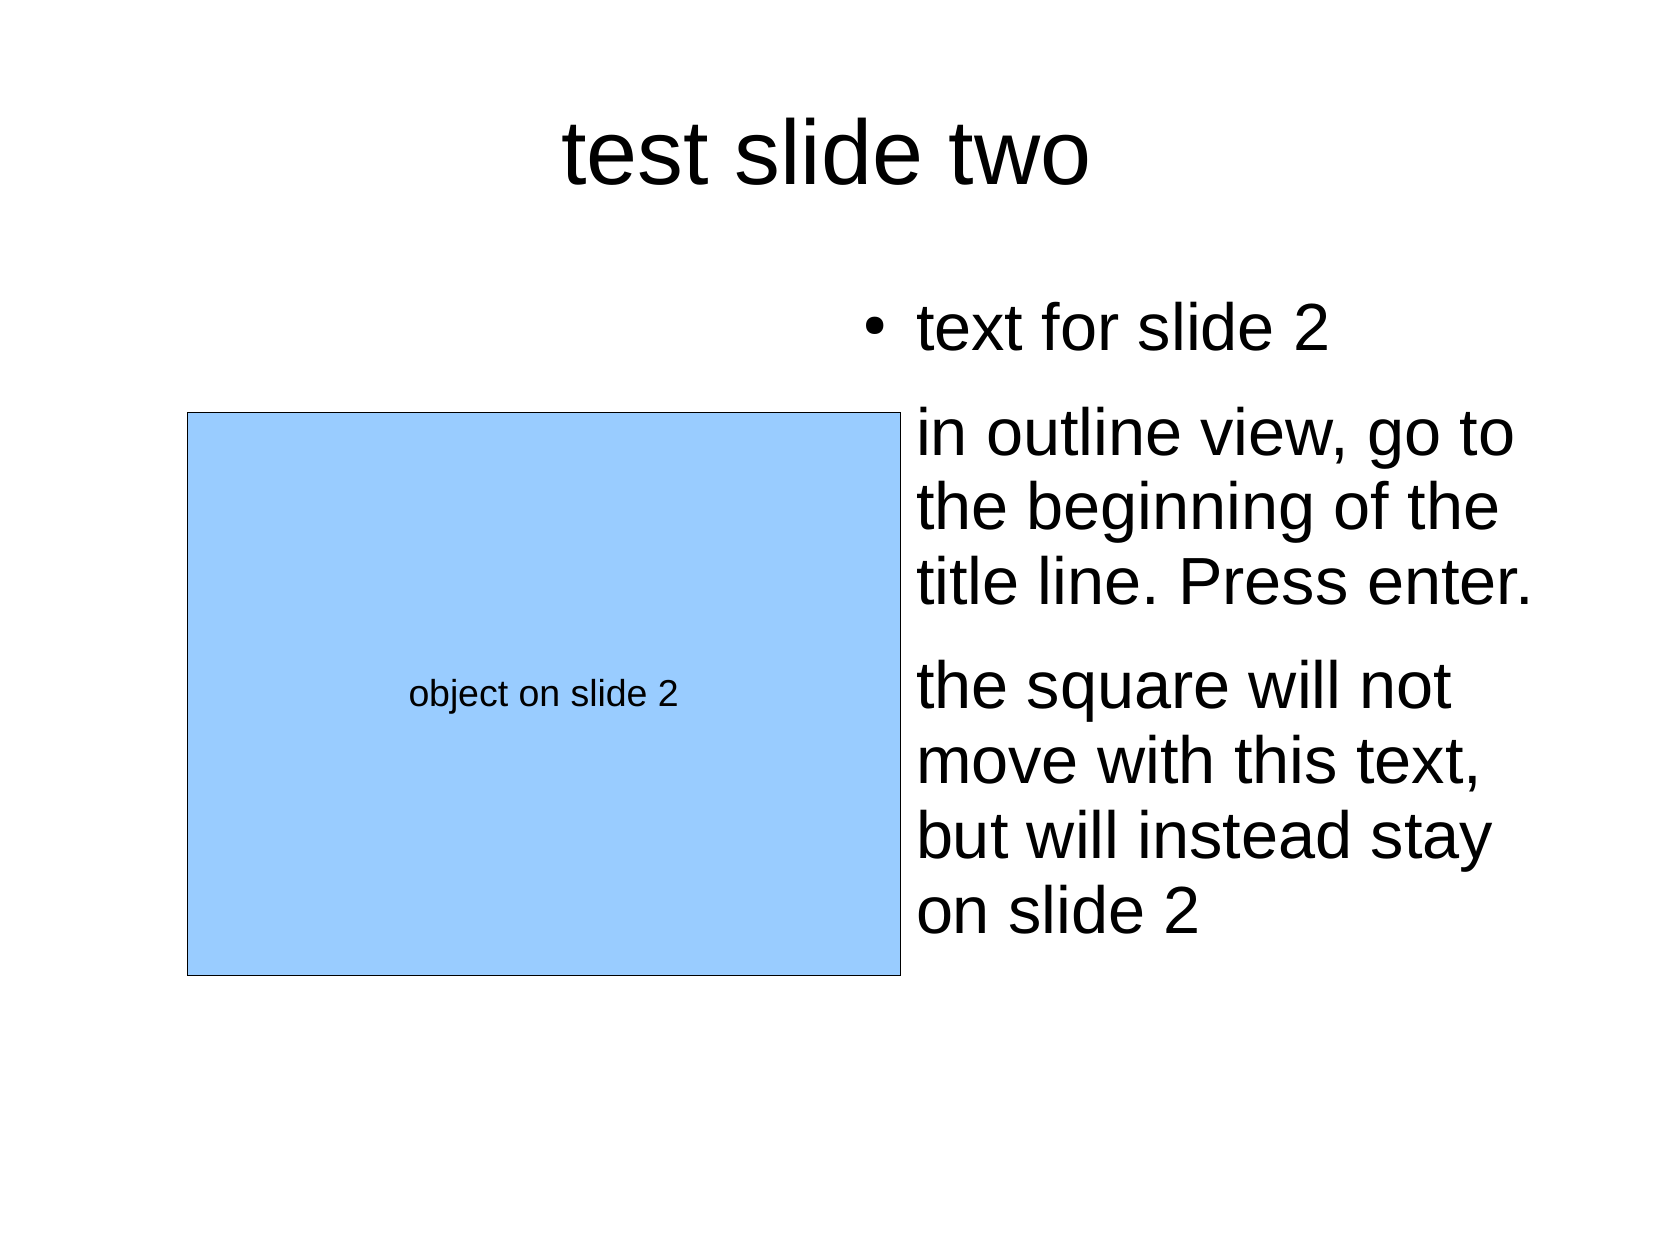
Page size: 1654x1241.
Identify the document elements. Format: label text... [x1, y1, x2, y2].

title test slide two [82, 49, 1571, 257]
text_box object on slide 2 [187, 412, 901, 976]
list text for slide 2 in outline view, go to the beginning of the title line. Press enter. the square will not move with this text, but will instead stay on slide 2 [845, 290, 1572, 1109]
